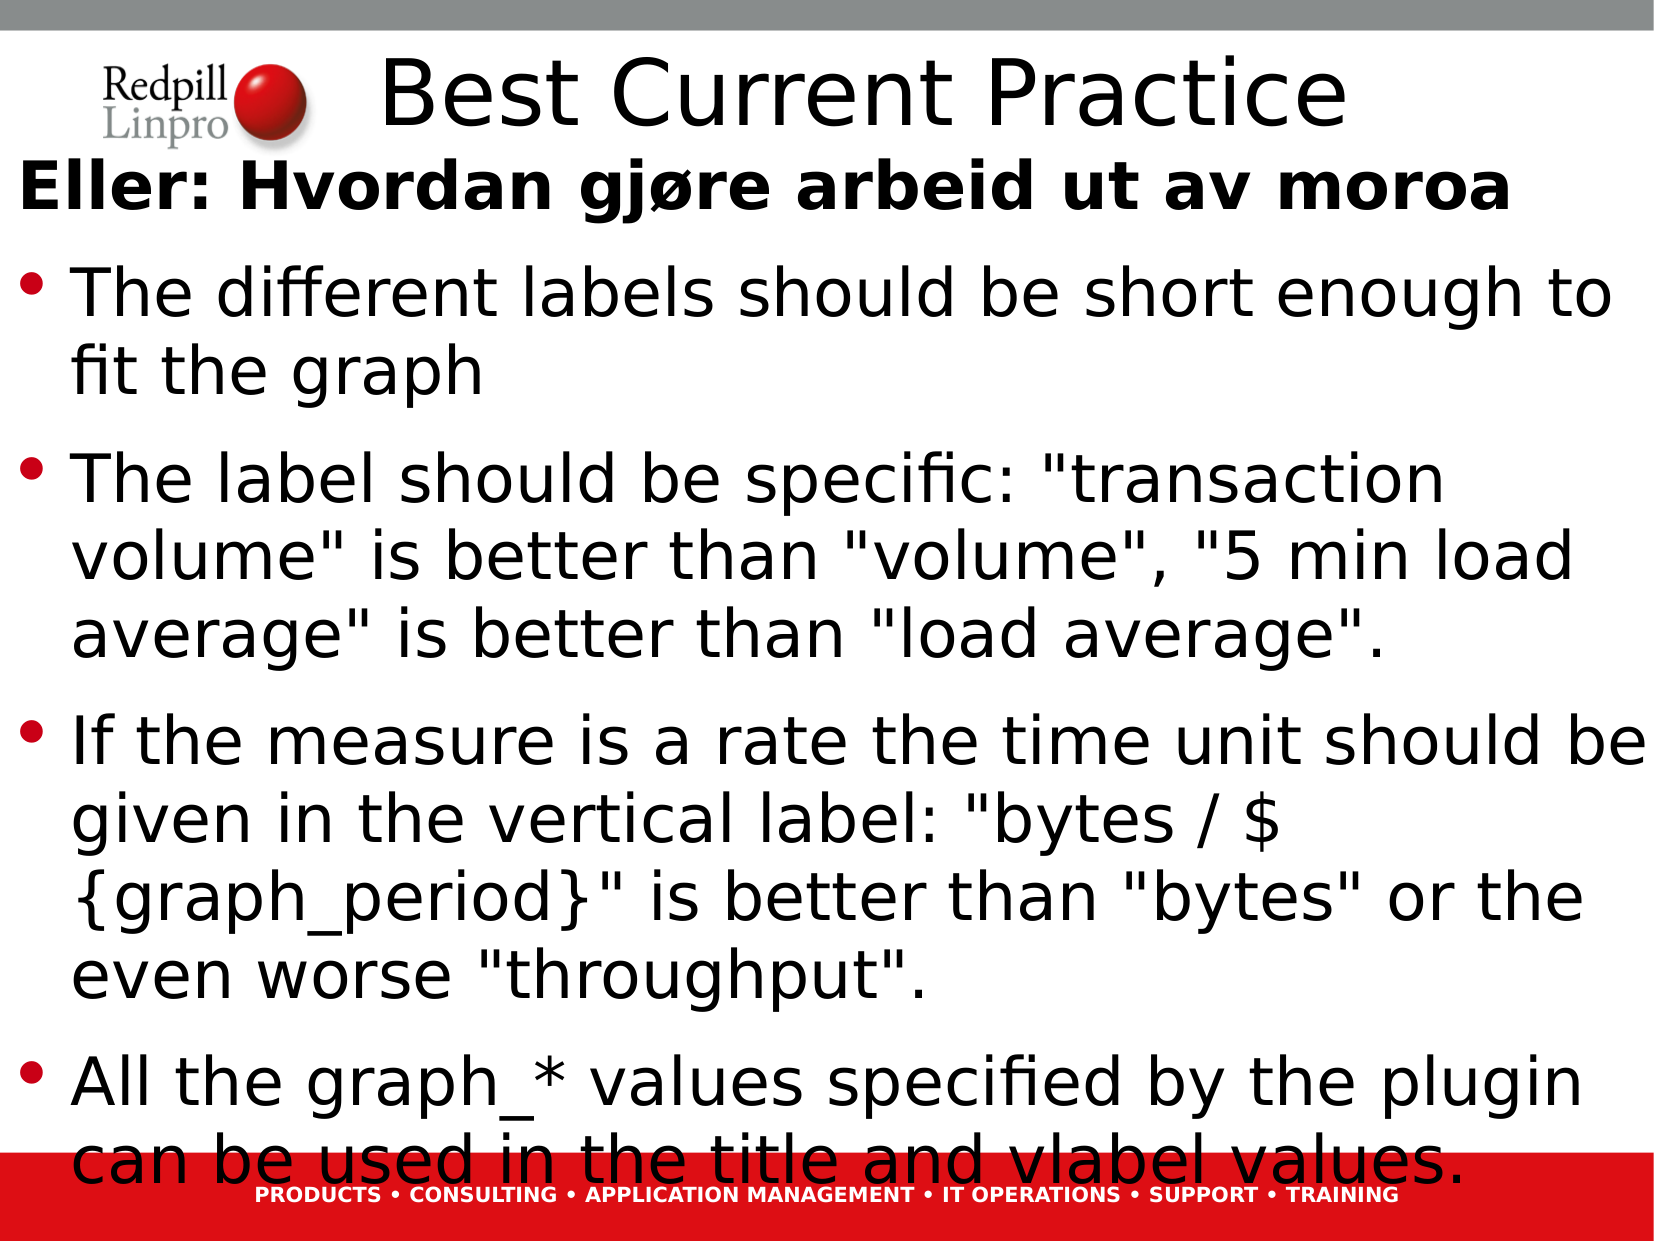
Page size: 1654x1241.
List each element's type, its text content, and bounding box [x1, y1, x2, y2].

title Best Current Practice [378, 40, 1506, 148]
picture [0, 0, 1654, 147]
list Eller: Hvordan gjøre arbeid ut av moroa The different labels should be short enough to fit the graph The label should be specific: "transaction volume" is better than "volume", "5 min load average" is better than "load average". If the measure is a rate the time unit should be given in the vertical label: "bytes / ${graph_period}" is better than "bytes" or the even worse "throughput". All the graph_* values specified by the plugin can be used in the title and vlabel values. [0, 147, 1654, 1241]
